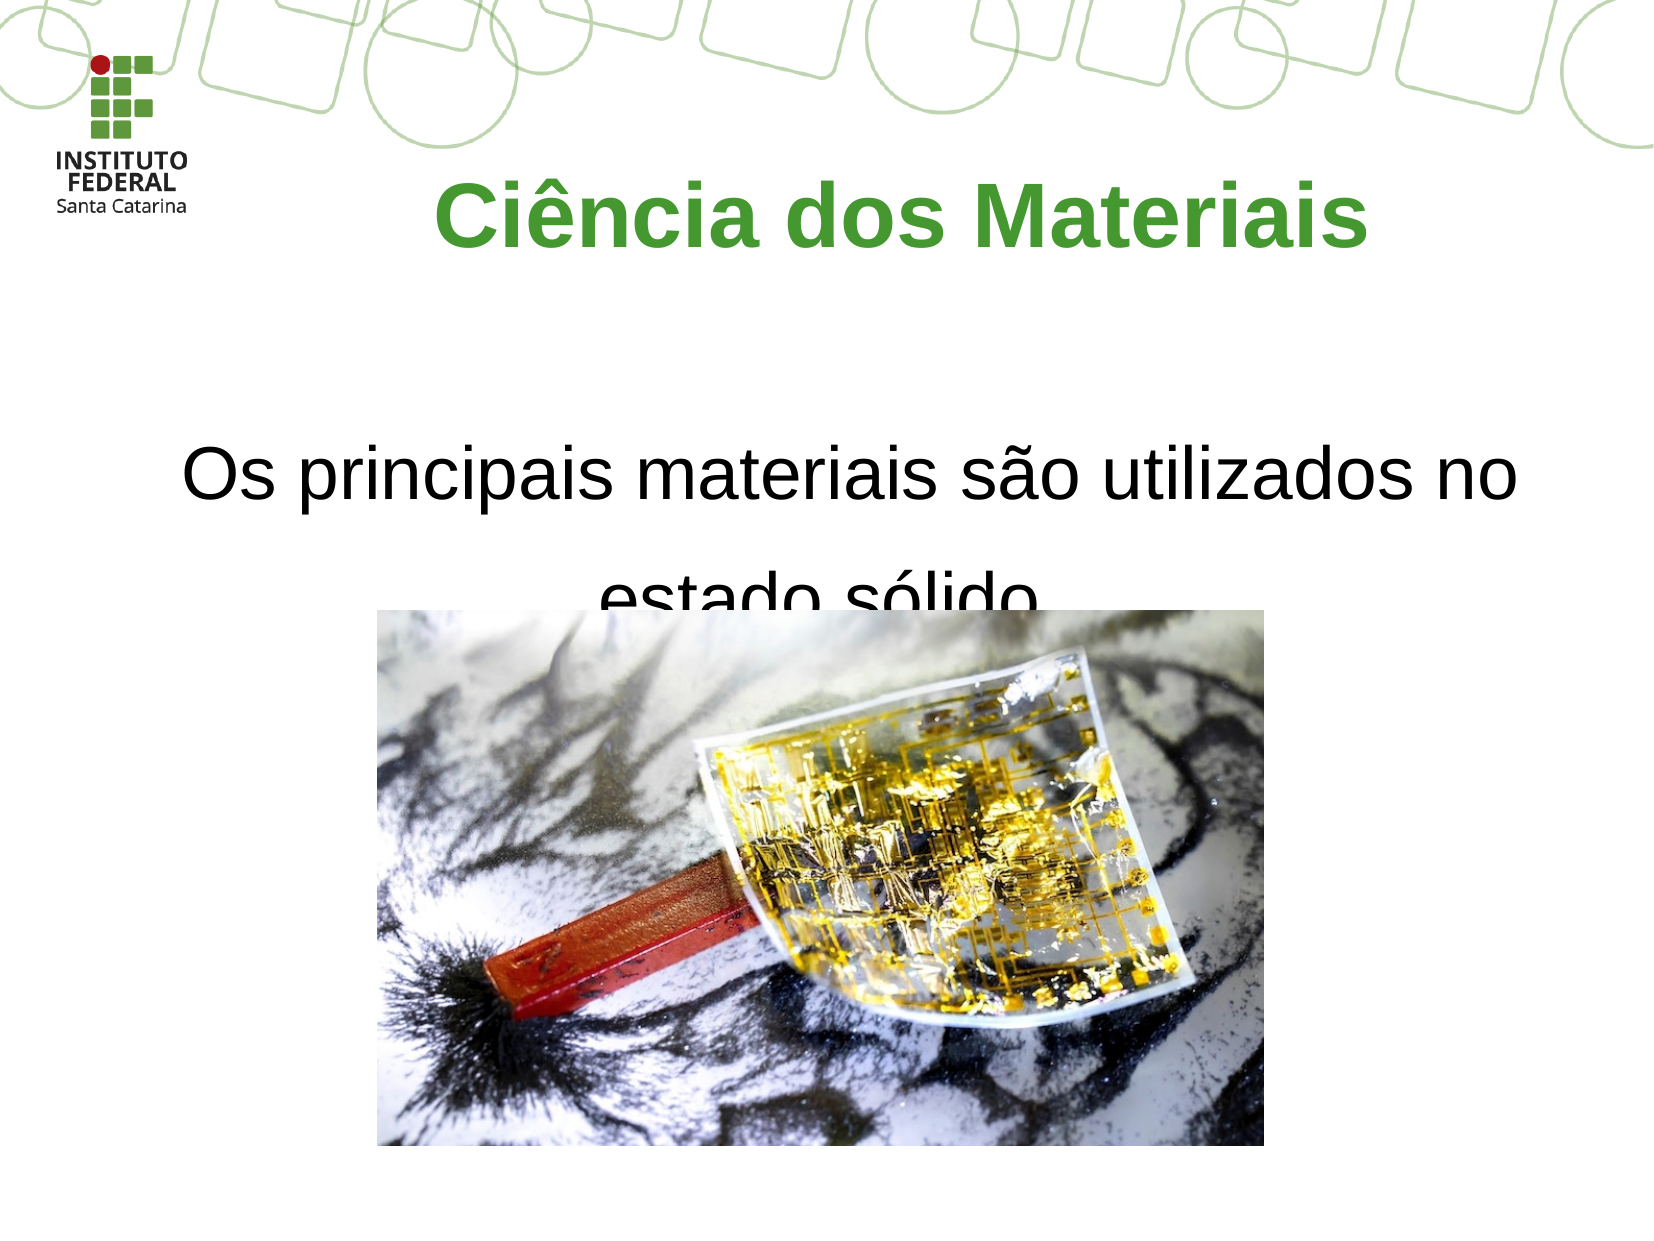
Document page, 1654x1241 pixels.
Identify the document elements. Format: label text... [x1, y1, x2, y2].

title Ciência dos Materiais [259, 111, 1571, 319]
picture [0, 0, 1654, 1169]
list Os principais materiais são utilizados no estado sólido. [59, 389, 1571, 1130]
